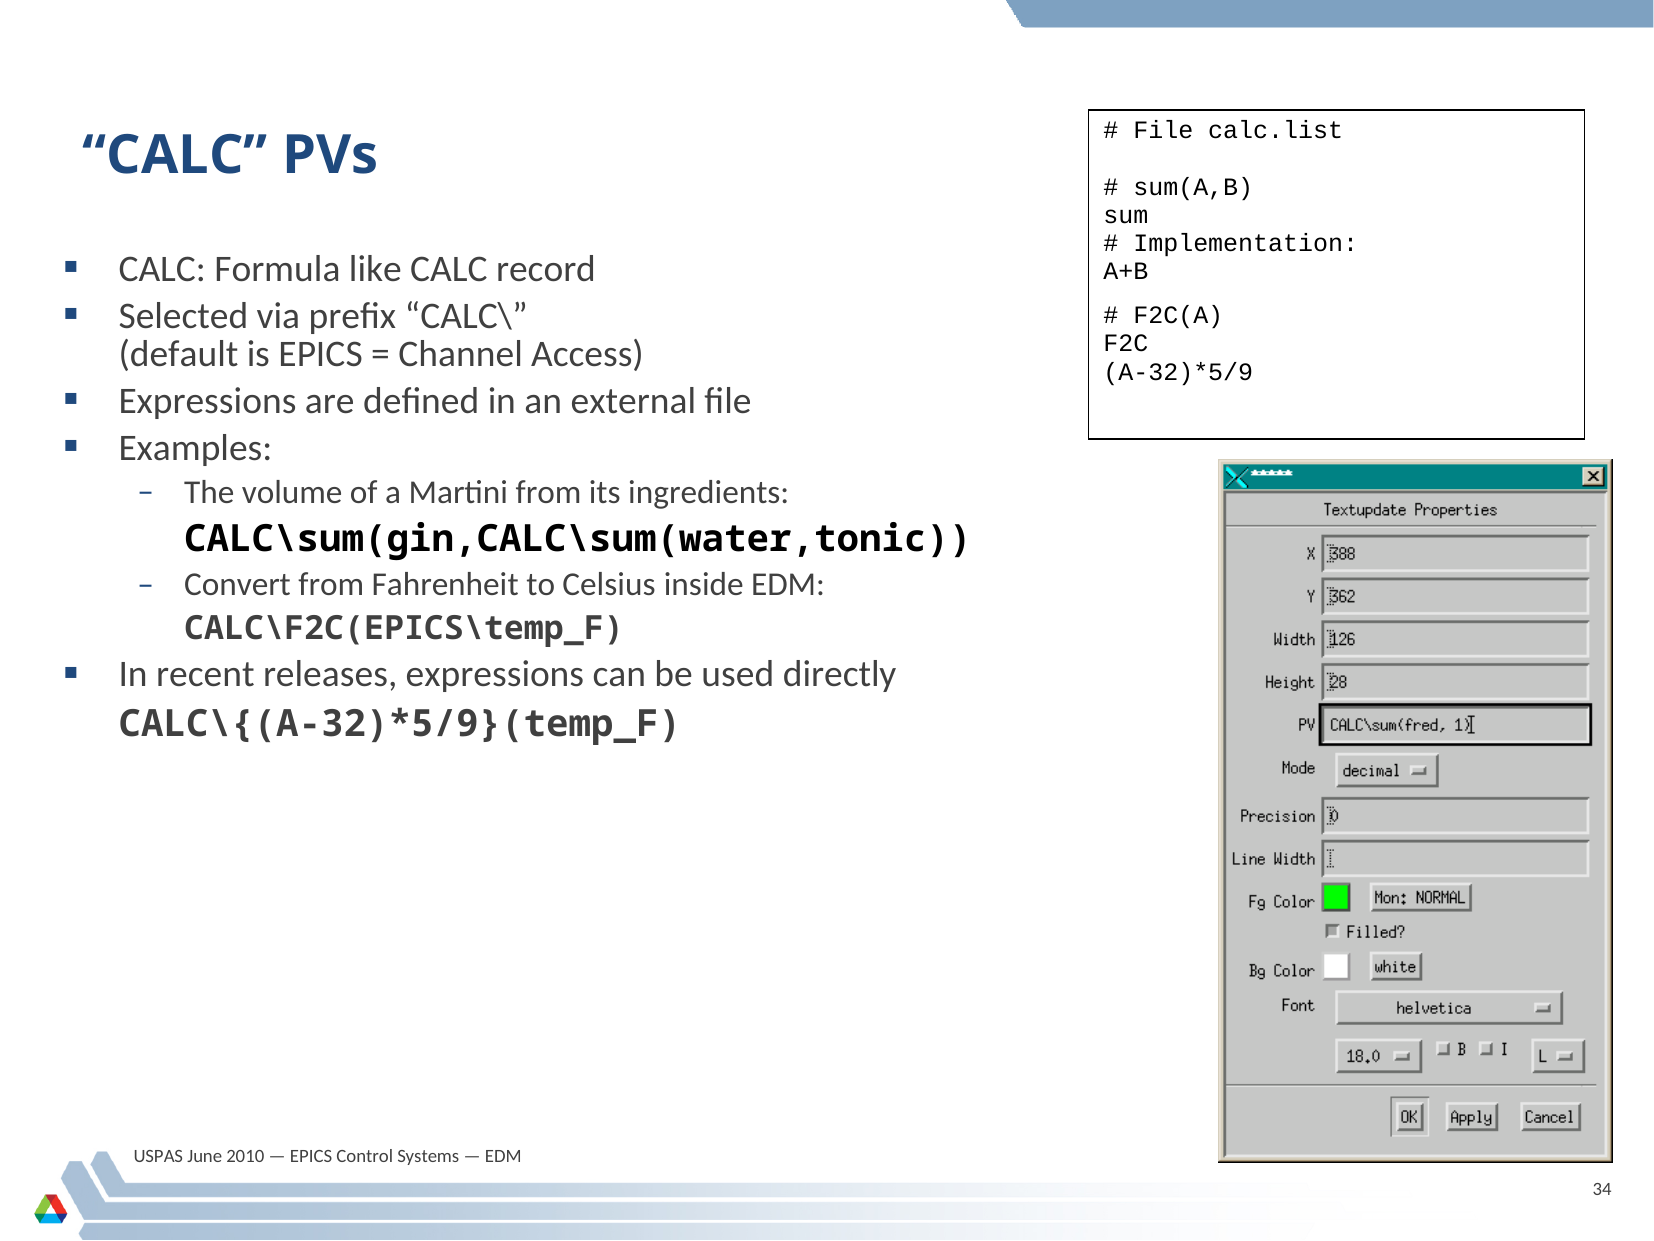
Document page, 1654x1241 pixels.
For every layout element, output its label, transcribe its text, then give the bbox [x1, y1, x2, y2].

text_box # File calc.list # sum(A,B) sum # Implementation: A+B # F2C(A) F2C (A-32)*5/9 [1088, 110, 1585, 440]
picture [0, 0, 1654, 29]
picture [0, 459, 1654, 1240]
title “CALC” PVs [82, 49, 1571, 253]
list CALC: Formula like CALC record Selected via prefix “CALC\” (default is EPICS = Channel Access) Expressions are defined in an external file Examples: The volume of a Martini from its ingredients: CALC\sum(gin,CALC\sum(water,tonic)) Convert from Fahrenheit to Celsius inside EDM: CALC\F2C(EPICS\temp_F) In recent releases, expressions can be used directly CALC\{(A-32)*5/9}(temp_F) [62, 253, 1498, 931]
